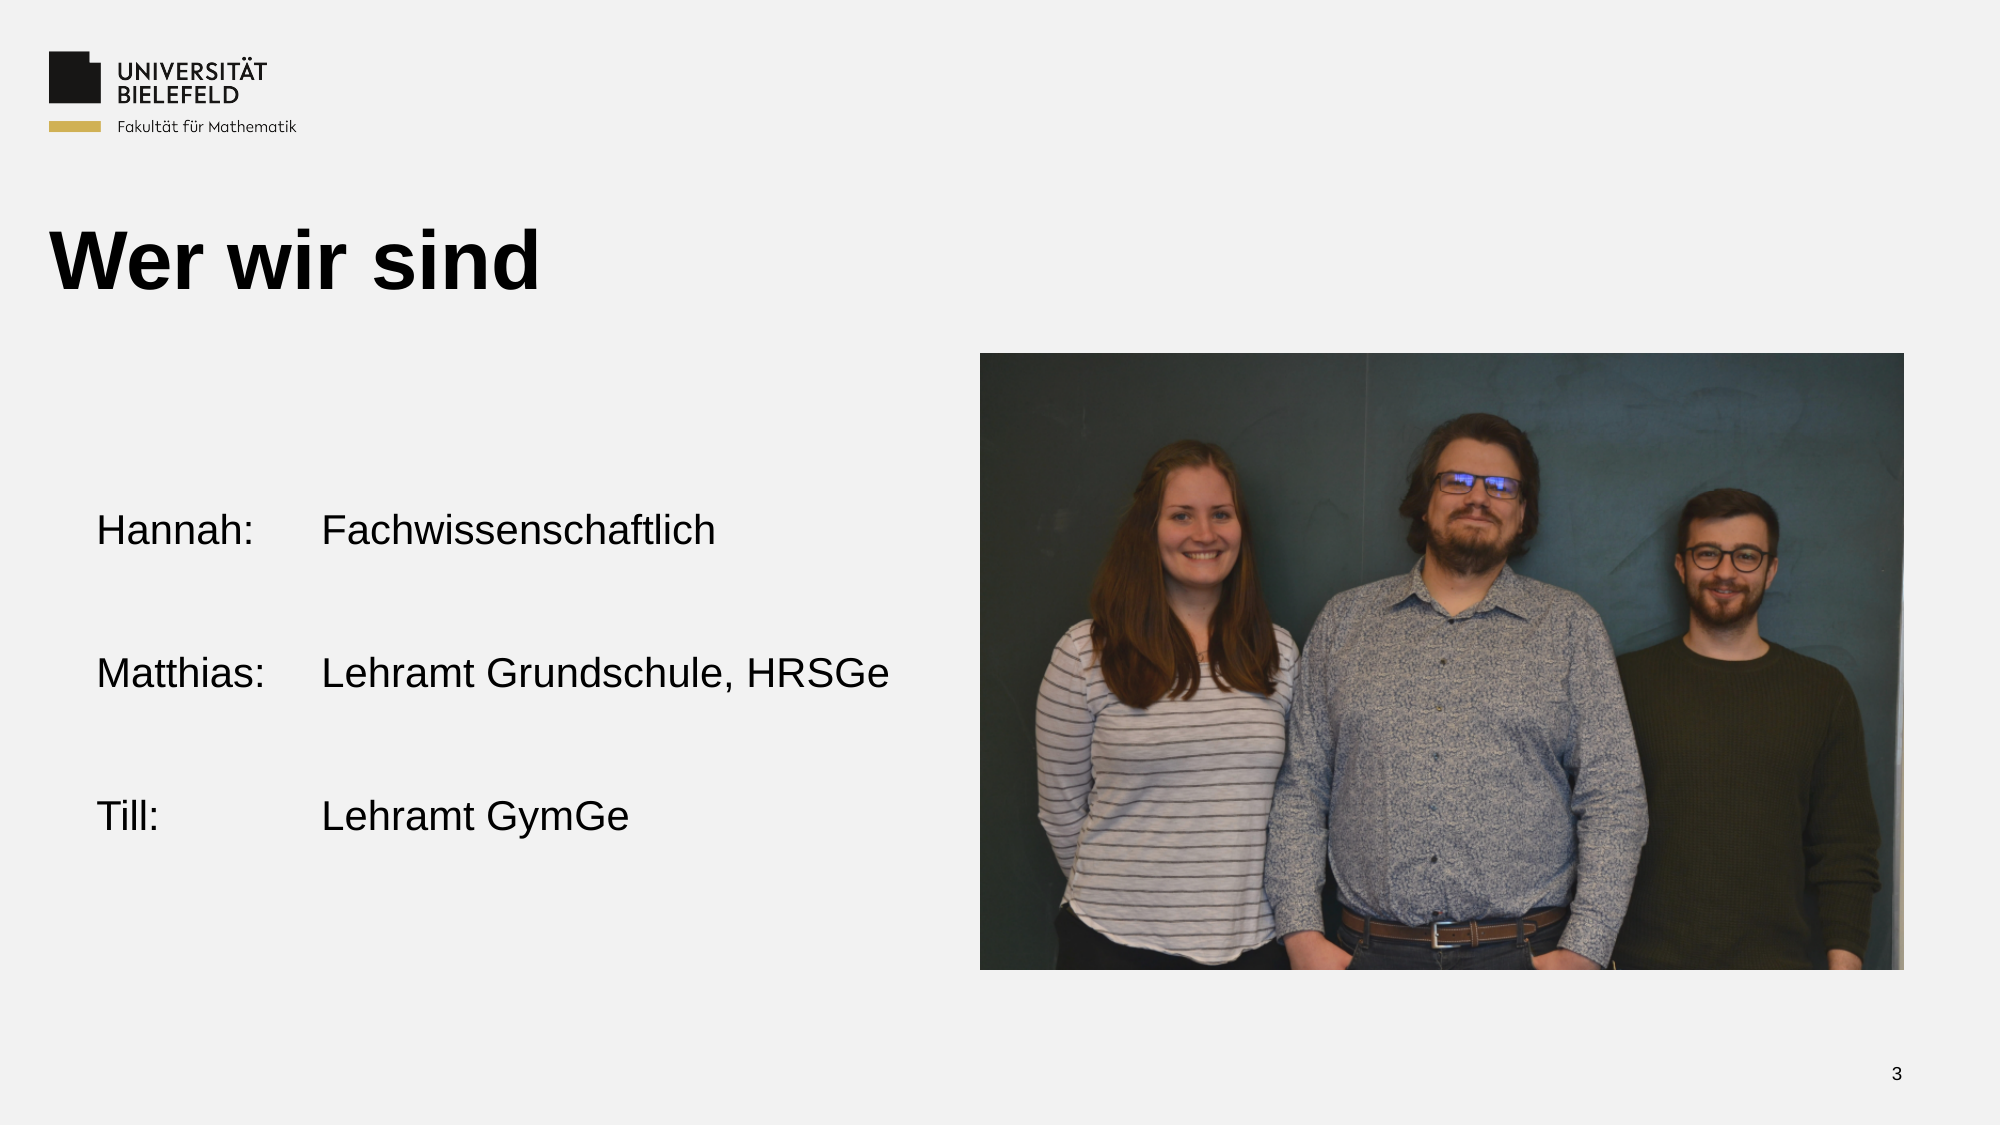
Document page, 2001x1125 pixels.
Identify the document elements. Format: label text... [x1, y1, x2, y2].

title Wer wir sind [49, 217, 1030, 331]
list Hannah: Fachwissenschaftlich Matthias: Lehramt Grundschule, HRSGe Till: Lehramt GymGe [96, 361, 980, 970]
picture [980, 353, 1904, 970]
text_box [1891, 1061, 1951, 1096]
